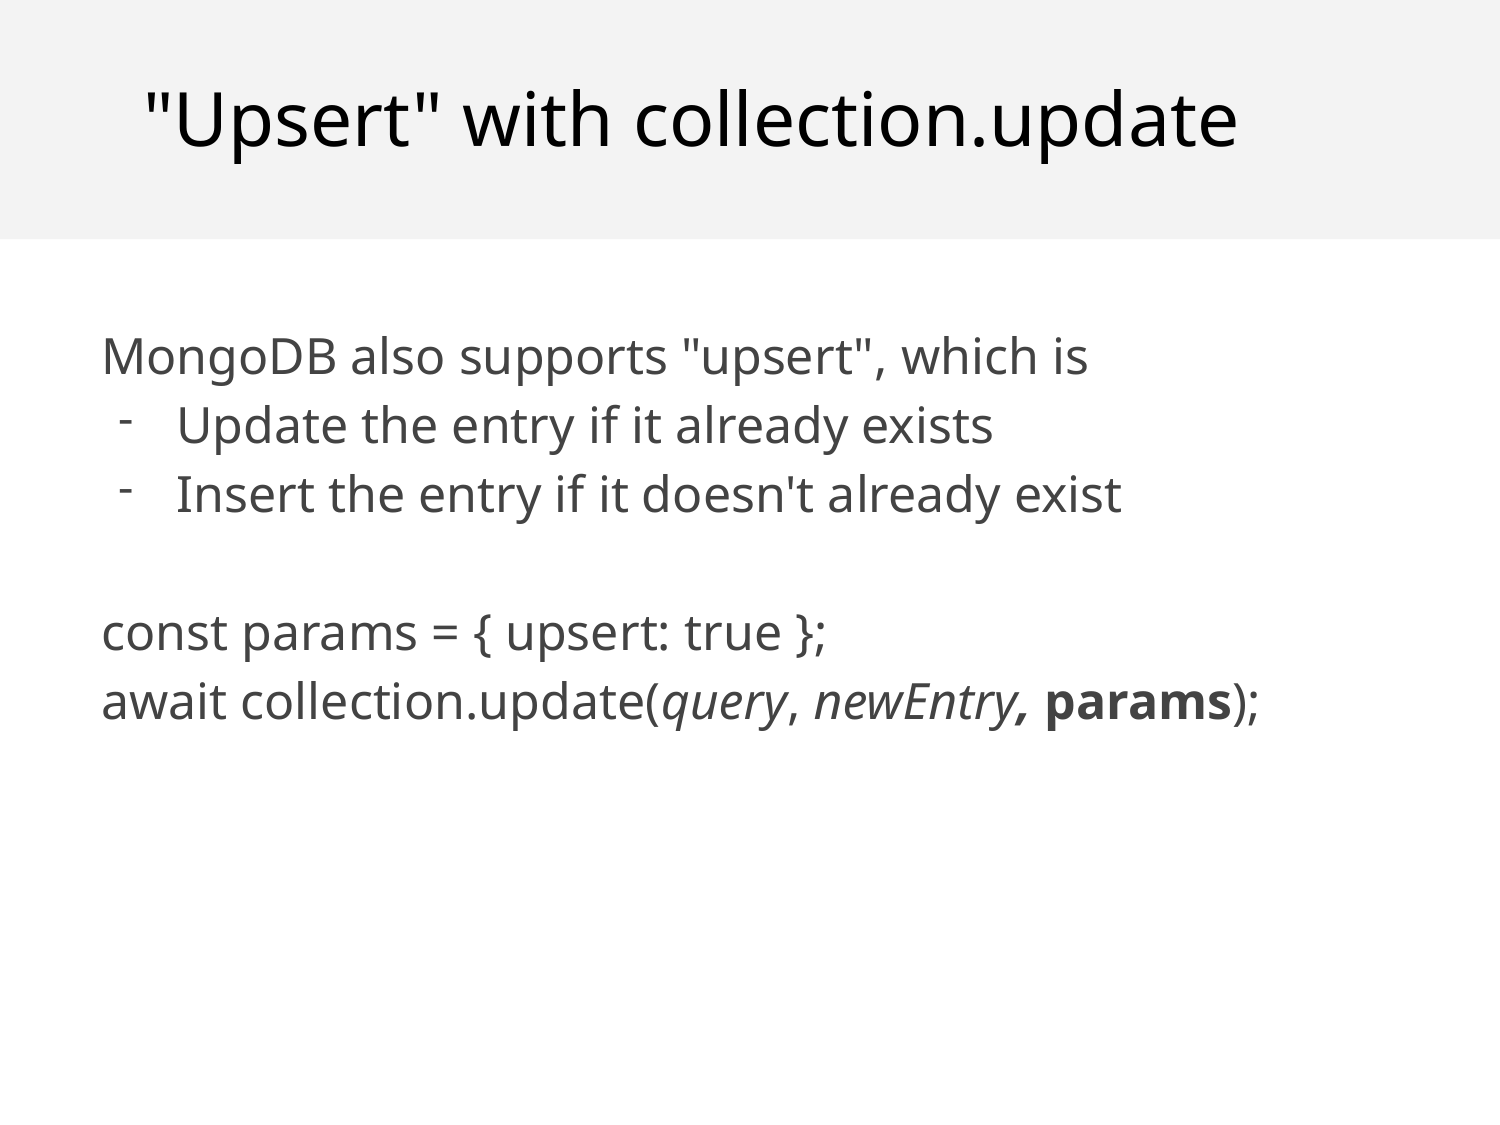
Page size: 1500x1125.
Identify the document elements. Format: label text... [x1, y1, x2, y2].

list MongoDB also supports "upsert", which is Update the entry if it already exists Insert the entry if it doesn't already exist const params = { upsert: true }; await collection.update(query, newEntry, params); [86, 300, 1477, 890]
title "Upsert" with collection.update [128, 56, 1372, 183]
